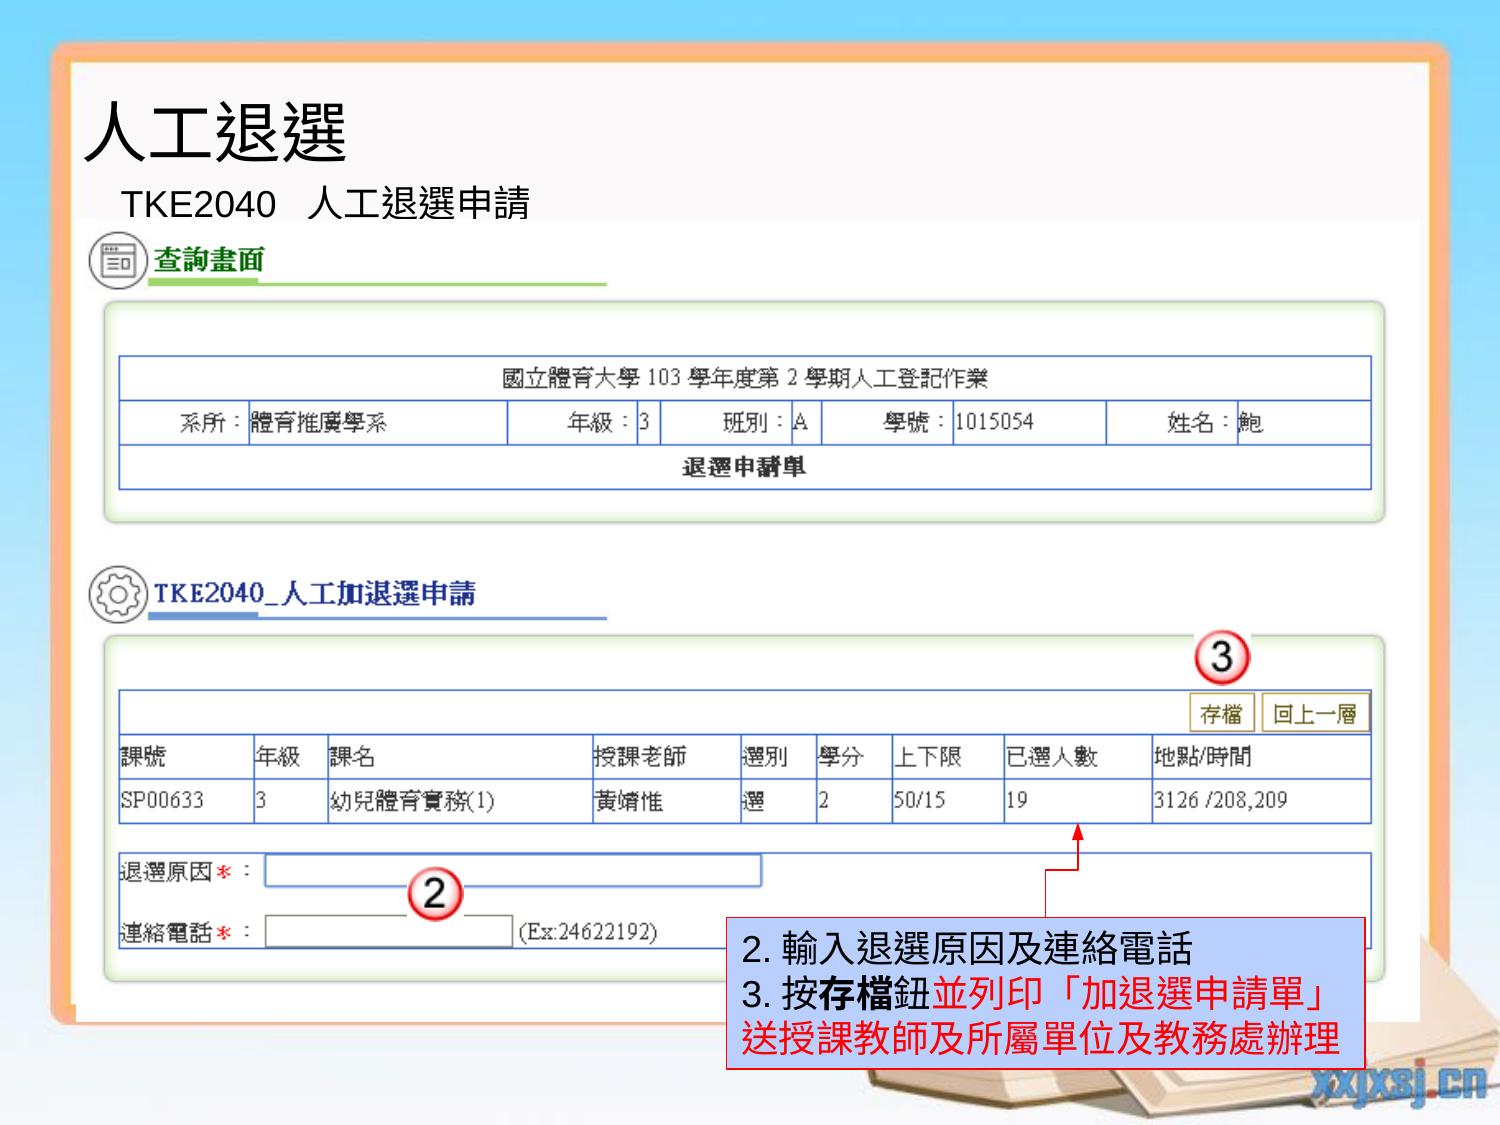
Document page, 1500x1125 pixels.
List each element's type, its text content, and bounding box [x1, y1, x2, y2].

text_box TKE2040_人工退選申請 [105, 172, 542, 219]
picture [0, 0, 1500, 1125]
text_box 2.輸入退選原因及連絡電話 3.按存檔鈕並列印「加退選申請單」送授課教師及所屬單位及教務處辦理 [726, 917, 1365, 1070]
text_box 人工退選 [66, 58, 1417, 204]
